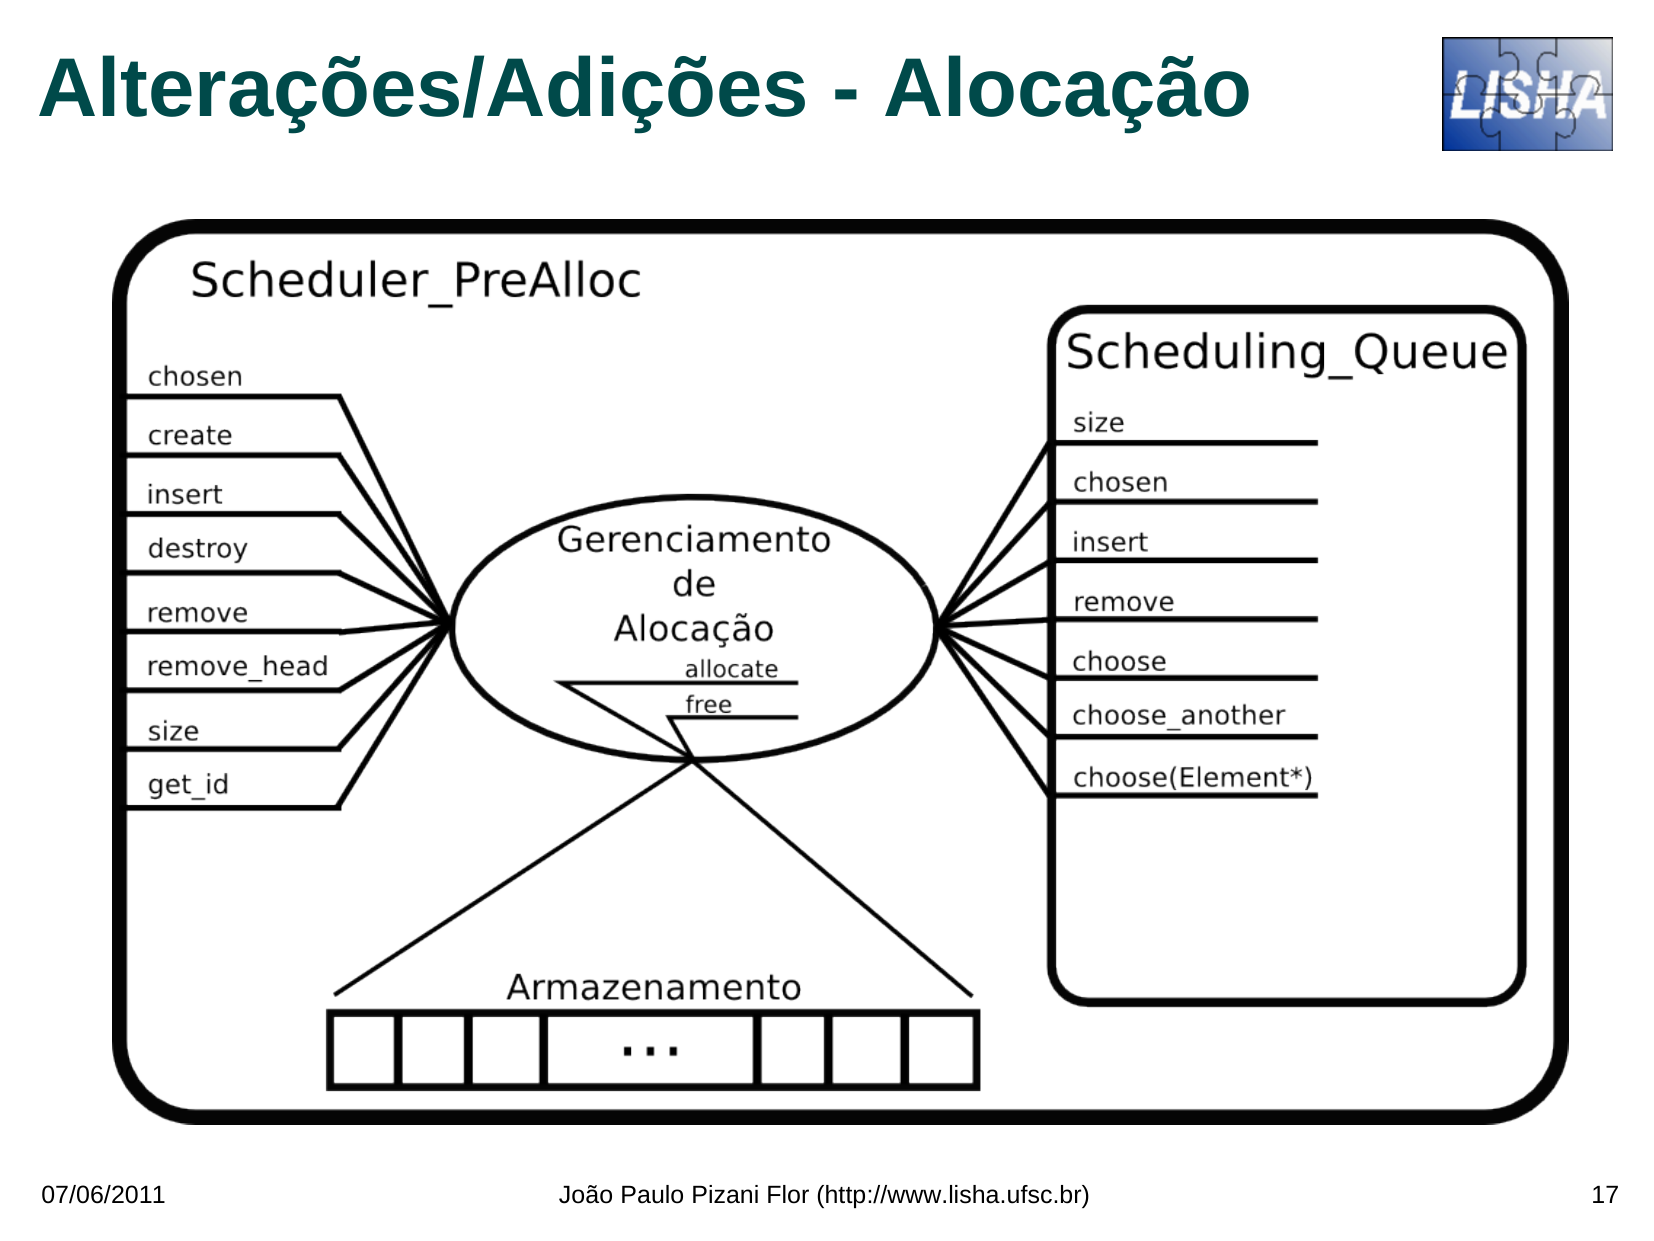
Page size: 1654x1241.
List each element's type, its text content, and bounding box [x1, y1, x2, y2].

picture [112, 219, 1569, 1126]
picture [1442, 37, 1613, 151]
title Alterações/Adições - Alocação [37, 37, 1426, 151]
